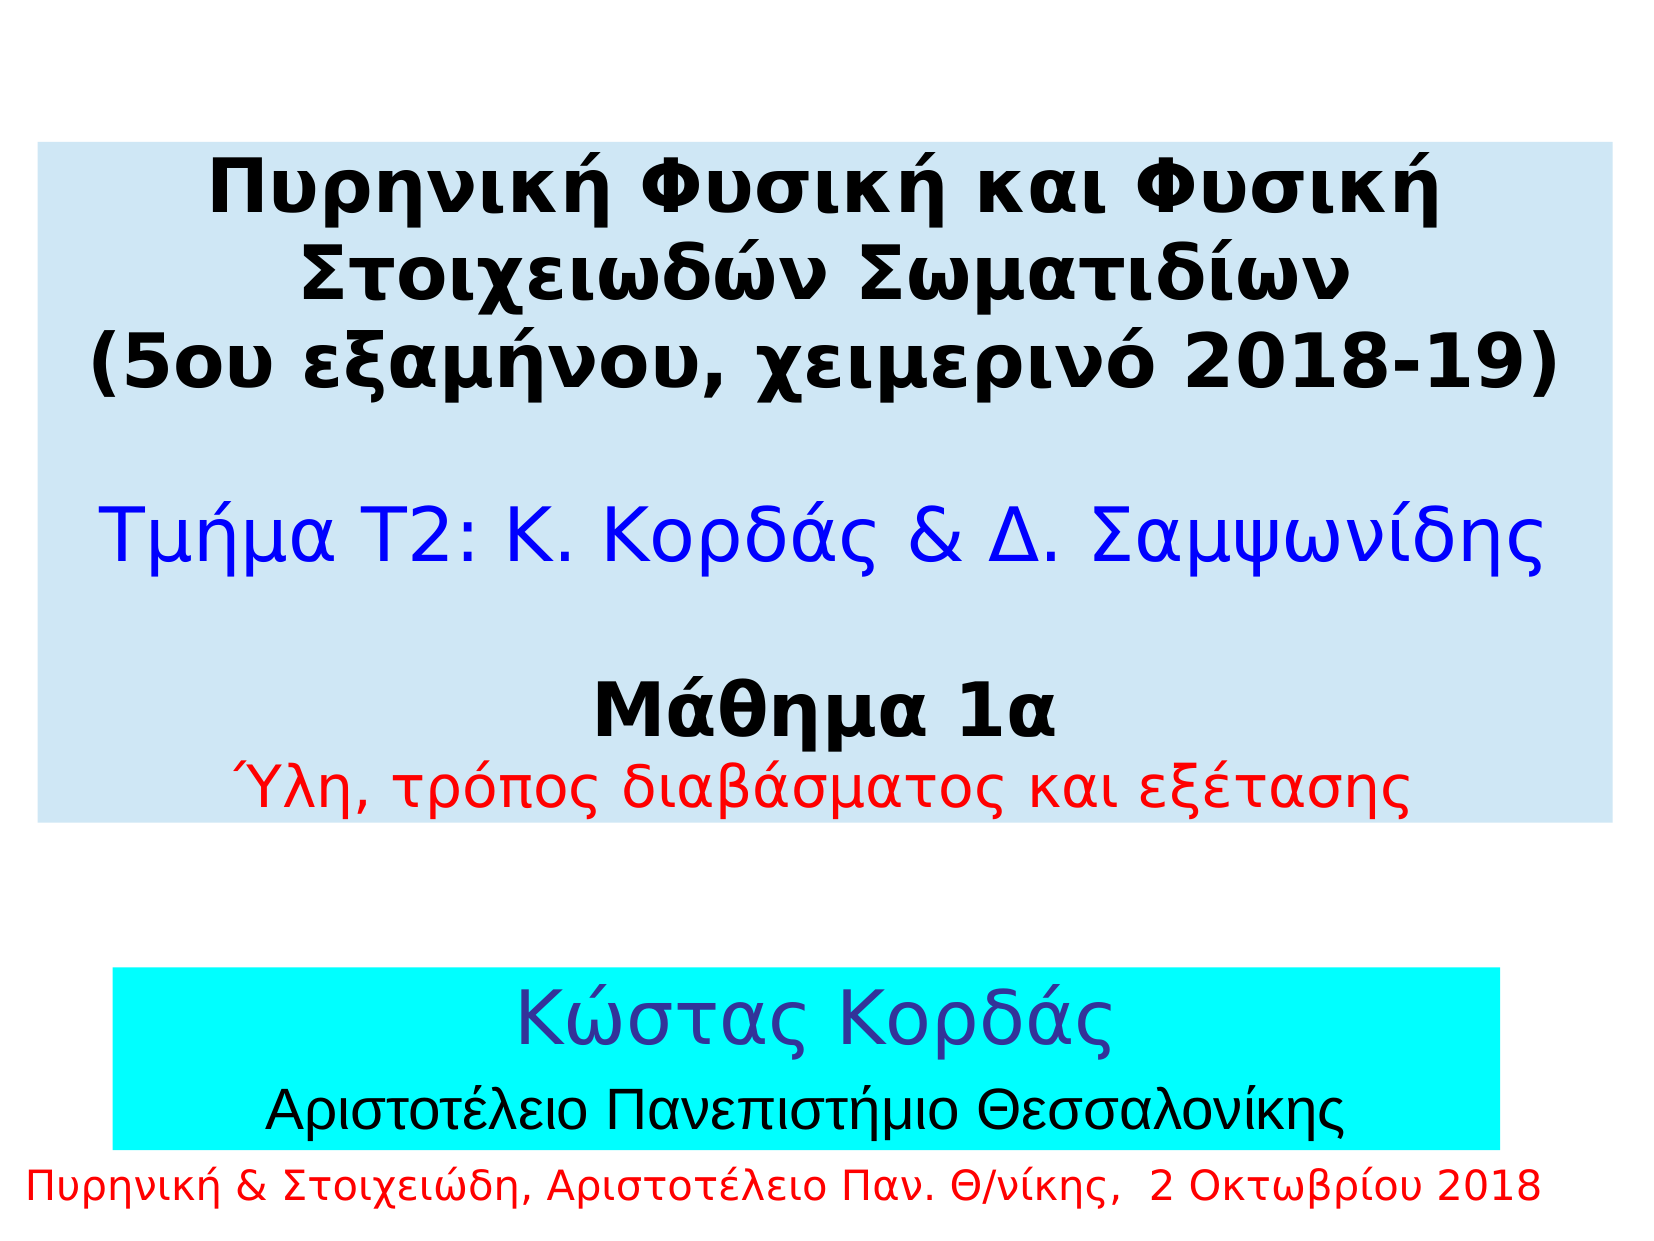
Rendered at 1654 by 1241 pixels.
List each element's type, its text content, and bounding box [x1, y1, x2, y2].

text_box Πυρηνική & Στοιχειώδη, Αριστοτέλειο Παν. Θ/νίκης, 2 Οκτωβρίου 2018 [10, 1154, 1559, 1219]
title Πυρηνική Φυσική και Φυσική Στοιχειωδών Σωματιδίων (5ου εξαμήνου, χειμερινό 2018-19) Τμήμα T2: Κ. Κορδάς & Δ. Σαμψωνίδης Μάθημα 1α Ύλη, τρόπος διαβάσματος και εξέτασης [37, 141, 1613, 823]
text_box Κώστας Κορδάς Αριστοτέλειο Πανεπιστήμιο Θεσσαλονίκης [112, 967, 1501, 1151]
